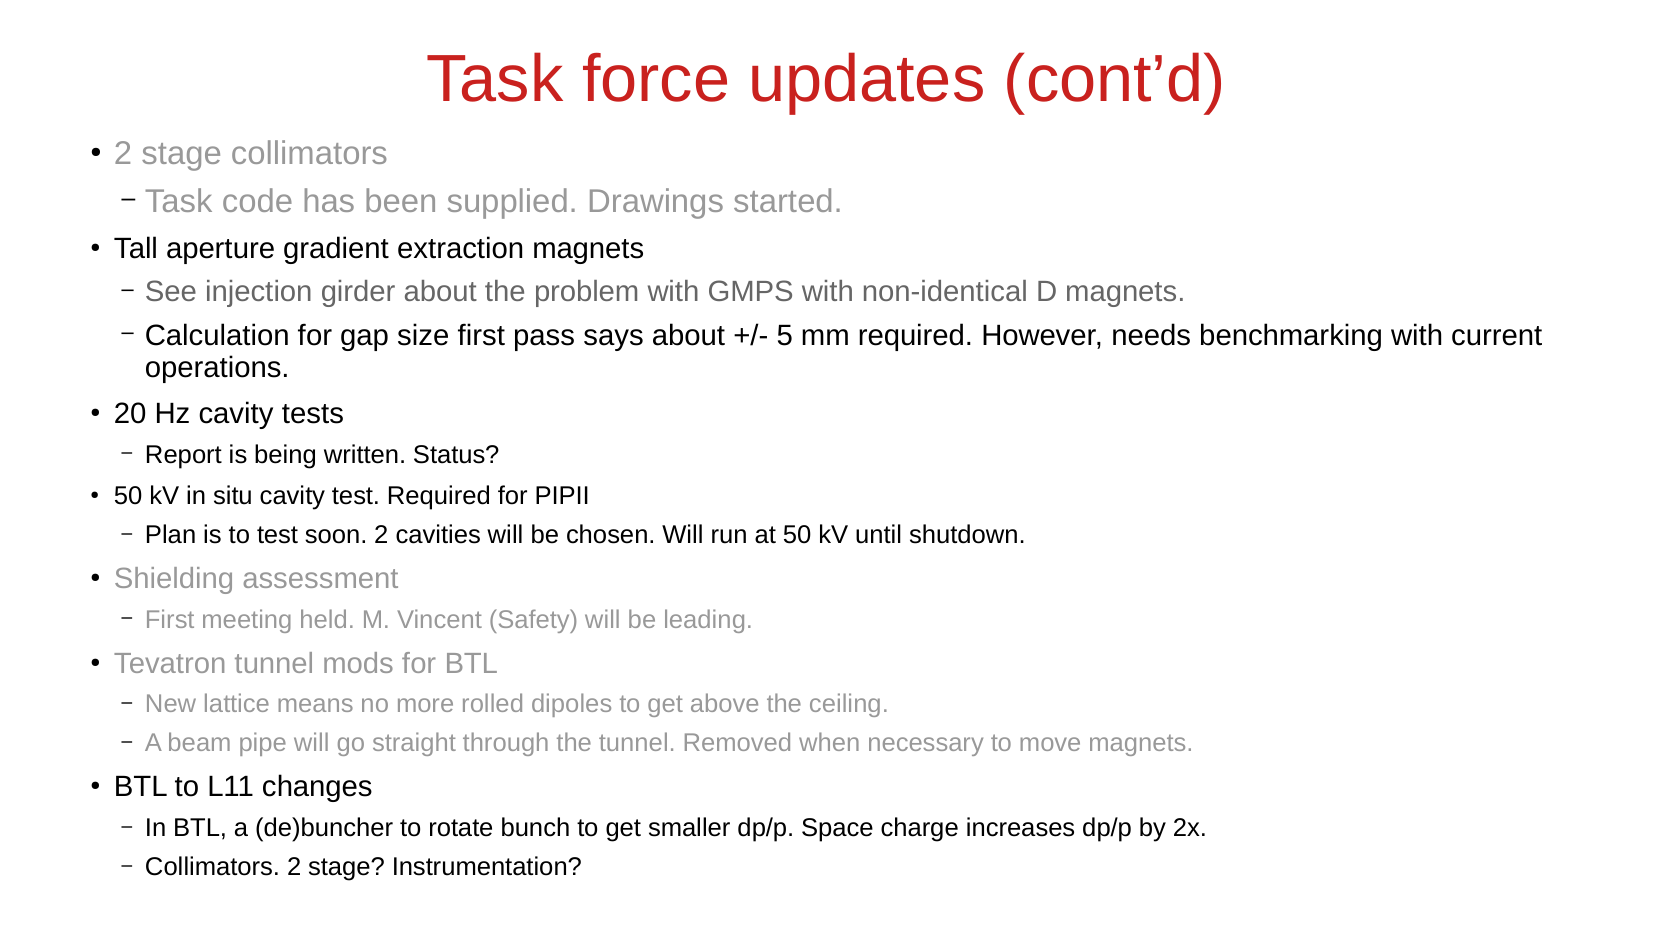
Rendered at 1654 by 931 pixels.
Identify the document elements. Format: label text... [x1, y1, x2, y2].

title Task force updates (cont’d) [82, 37, 1571, 121]
list 2 stage collimators Task code has been supplied. Drawings started. Tall aperture gradient extraction magnets See injection girder about the problem with GMPS with non-identical D magnets. Calculation for gap size first pass says about +/- 5 mm required. However, needs benchmarking with current operations. 20 Hz cavity tests Report is being written. Status? 50 kV in situ cavity test. Required for PIPII Plan is to test soon. 2 cavities will be chosen. Will run at 50 kV until shutdown. Shielding assessment First meeting held. M. Vincent (Safety) will be leading. Tevatron tunnel mods for BTL New lattice means no more rolled dipoles to get above the ceiling. A beam pipe will go straight through the tunnel. Removed when necessary to move magnets. BTL to L11 changes In BTL, a (de)buncher to rotate bunch to get smaller dp/p. Space charge increases dp/p by 2x. Collimators. 2 stage? Instrumentation? [82, 135, 1571, 893]
